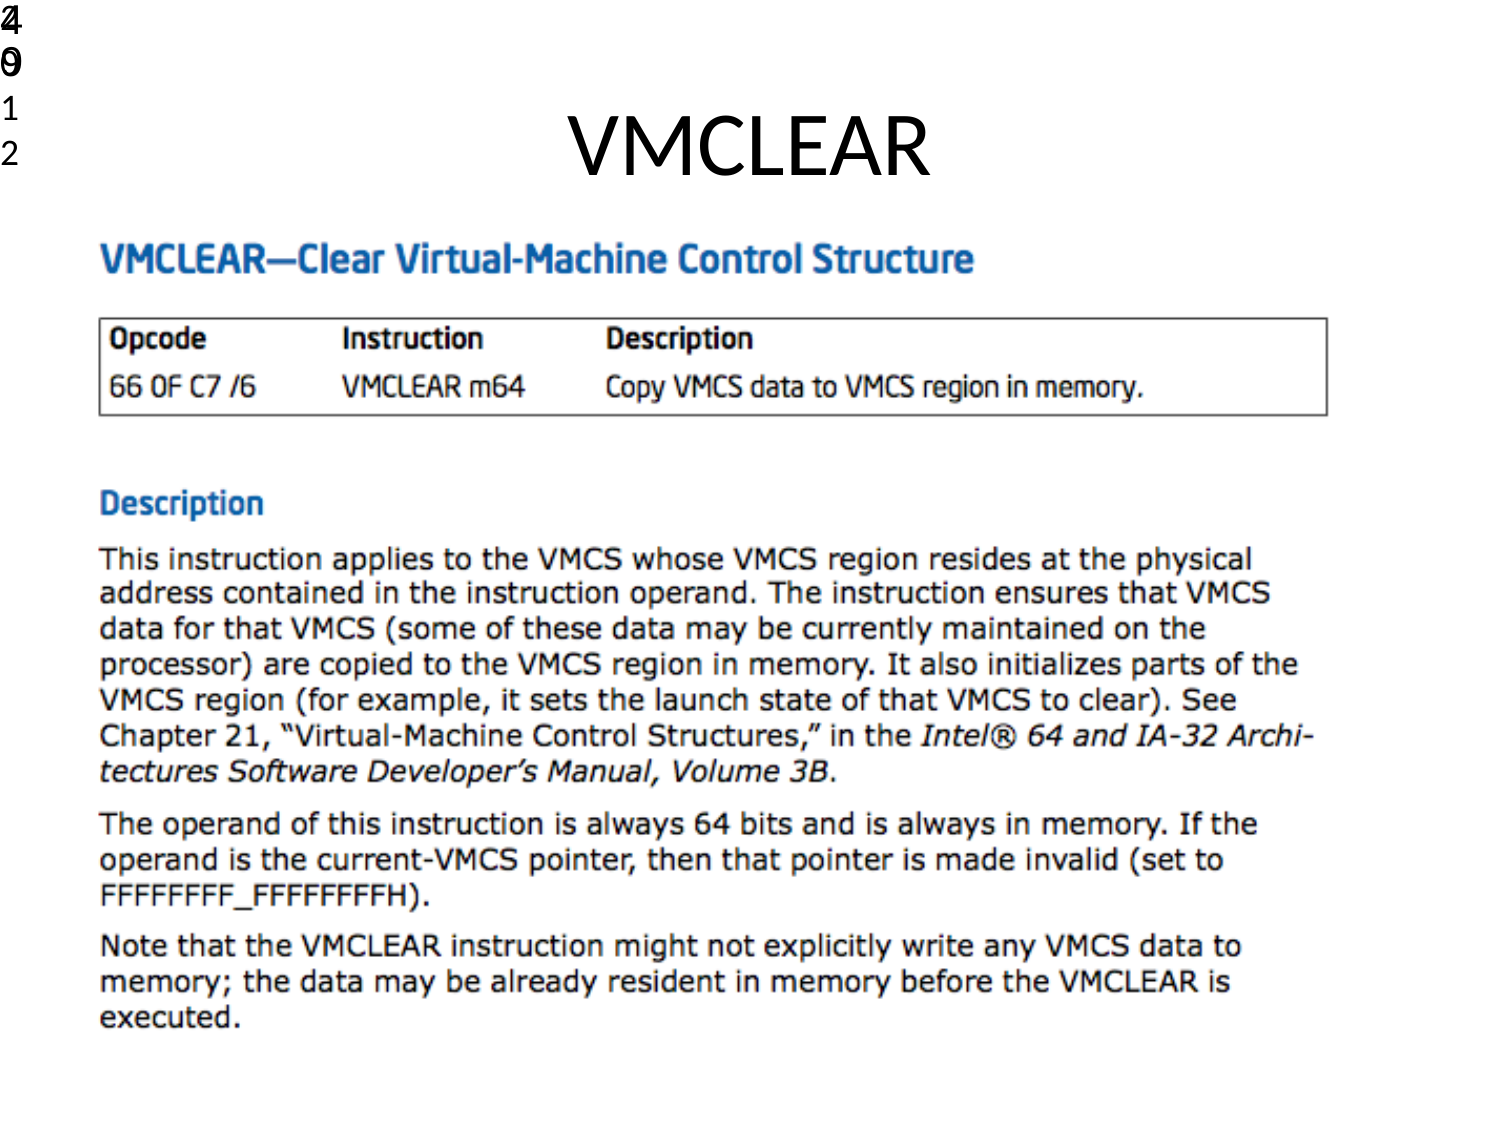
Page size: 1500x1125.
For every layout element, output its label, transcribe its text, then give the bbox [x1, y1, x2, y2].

picture [76, 215, 1339, 1043]
title VMCLEAR [75, 45, 1425, 233]
